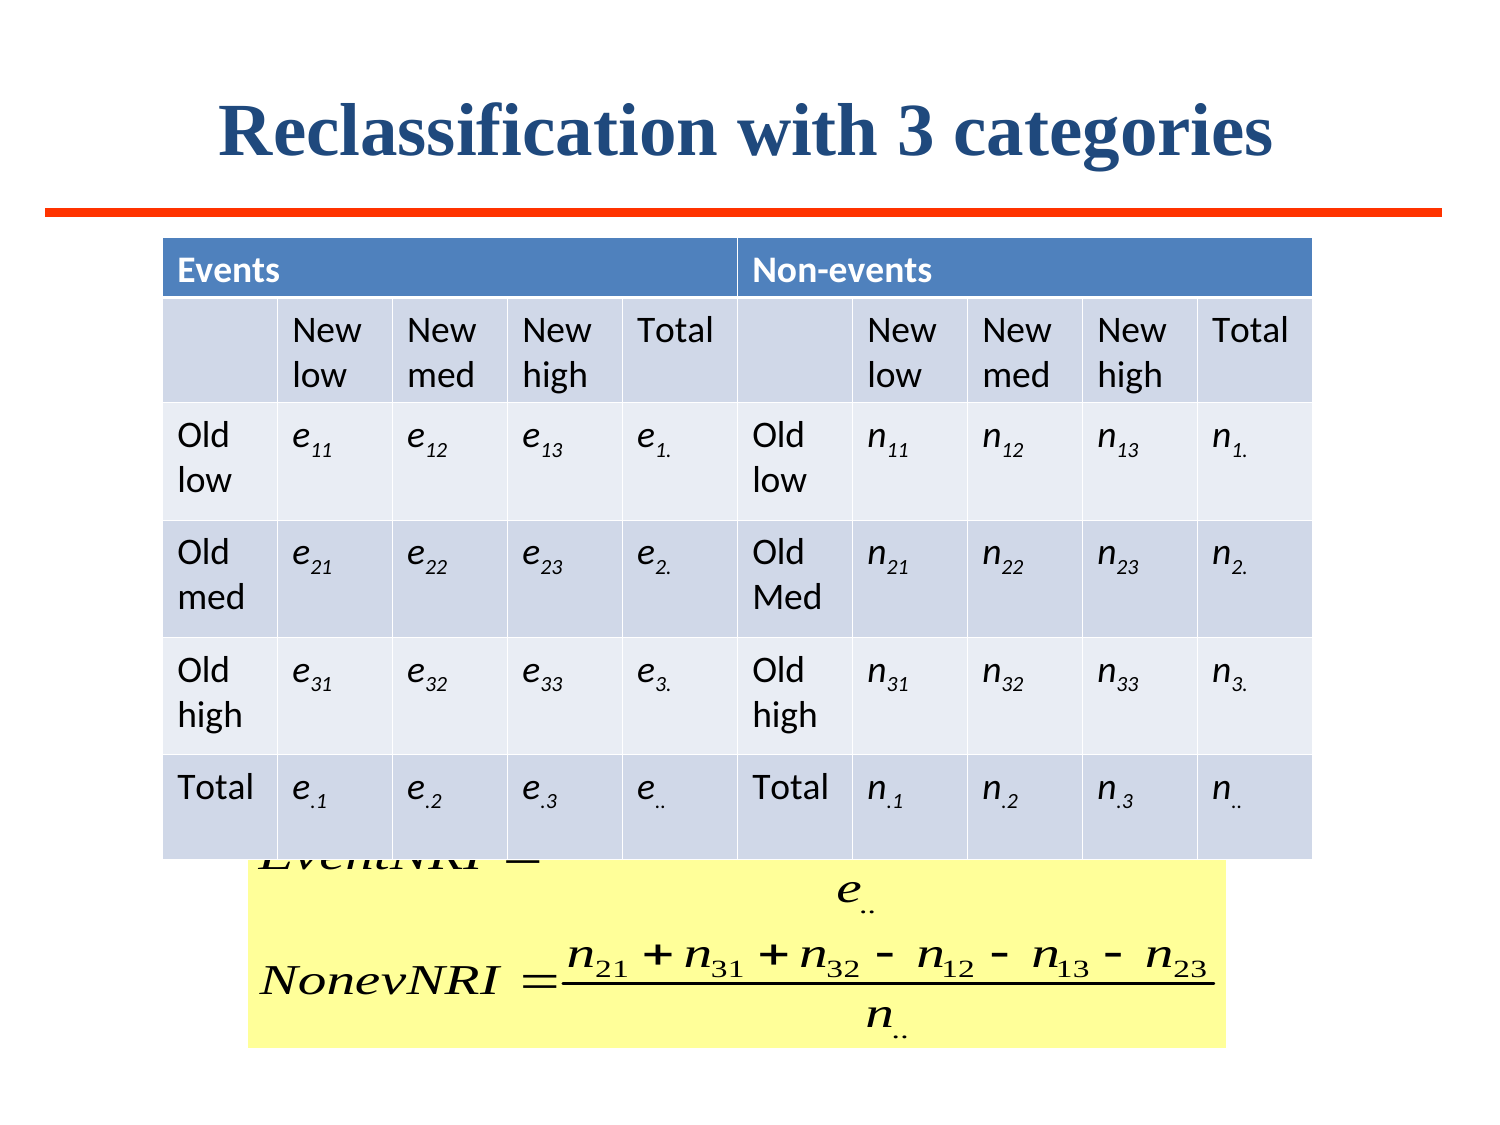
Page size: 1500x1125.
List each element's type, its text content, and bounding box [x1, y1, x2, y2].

table_cell e33 [508, 638, 622, 754]
table_cell e32 [393, 638, 507, 754]
table_cell n32 [968, 638, 1082, 754]
table_cell [738, 299, 852, 402]
table_cell e13 [508, 403, 622, 520]
table_cell New high [508, 299, 622, 402]
table_cell e12 [393, 403, 507, 520]
table_header Events [163, 238, 737, 296]
table_cell n31 [853, 638, 967, 754]
table_cell n33 [1083, 638, 1197, 754]
chart [248, 860, 1227, 1049]
table_cell e21 [278, 521, 392, 637]
table_cell e.2 [393, 755, 507, 859]
table_cell n22 [968, 521, 1082, 637]
table_cell e.1 [278, 755, 392, 859]
table_cell n1. [1198, 403, 1312, 520]
table_cell e31 [278, 638, 392, 754]
table_cell n.1 [853, 755, 967, 859]
table_cell n21 [853, 521, 967, 637]
table_cell e.. [623, 755, 737, 859]
text_box Reclassification with 3 categories [99, 37, 1413, 208]
table_cell e22 [393, 521, 507, 637]
table_cell [163, 299, 277, 402]
table_cell New high [1083, 299, 1197, 402]
table_cell n.2 [968, 755, 1082, 859]
table_cell n11 [853, 403, 967, 520]
table_cell New med [968, 299, 1082, 402]
table_cell Total [1198, 299, 1312, 402]
table_cell e2. [623, 521, 737, 637]
table_cell Old low [163, 403, 277, 520]
table_cell n3. [1198, 638, 1312, 754]
table_cell n.. [1198, 755, 1312, 859]
table_cell n12 [968, 403, 1082, 520]
table_cell e3. [623, 638, 737, 754]
table_cell Old high [163, 638, 277, 754]
table_cell Old Med [738, 521, 852, 637]
table_cell New low [278, 299, 392, 402]
table_header Non-events [738, 238, 1312, 296]
table_cell Total [623, 299, 737, 402]
table_cell New low [853, 299, 967, 402]
table_cell e23 [508, 521, 622, 637]
table_cell Old med [163, 521, 277, 637]
table_cell Total [163, 755, 277, 859]
table_cell Old high [738, 638, 852, 754]
table_cell n2. [1198, 521, 1312, 637]
table_cell n13 [1083, 403, 1197, 520]
table_cell Old low [738, 403, 852, 520]
table_cell e11 [278, 403, 392, 520]
table_cell Total [738, 755, 852, 859]
table_cell n.3 [1083, 755, 1197, 859]
table_cell e.3 [508, 755, 622, 859]
table_cell n23 [1083, 521, 1197, 637]
table_cell New med [393, 299, 507, 402]
table_cell e1. [623, 403, 737, 520]
